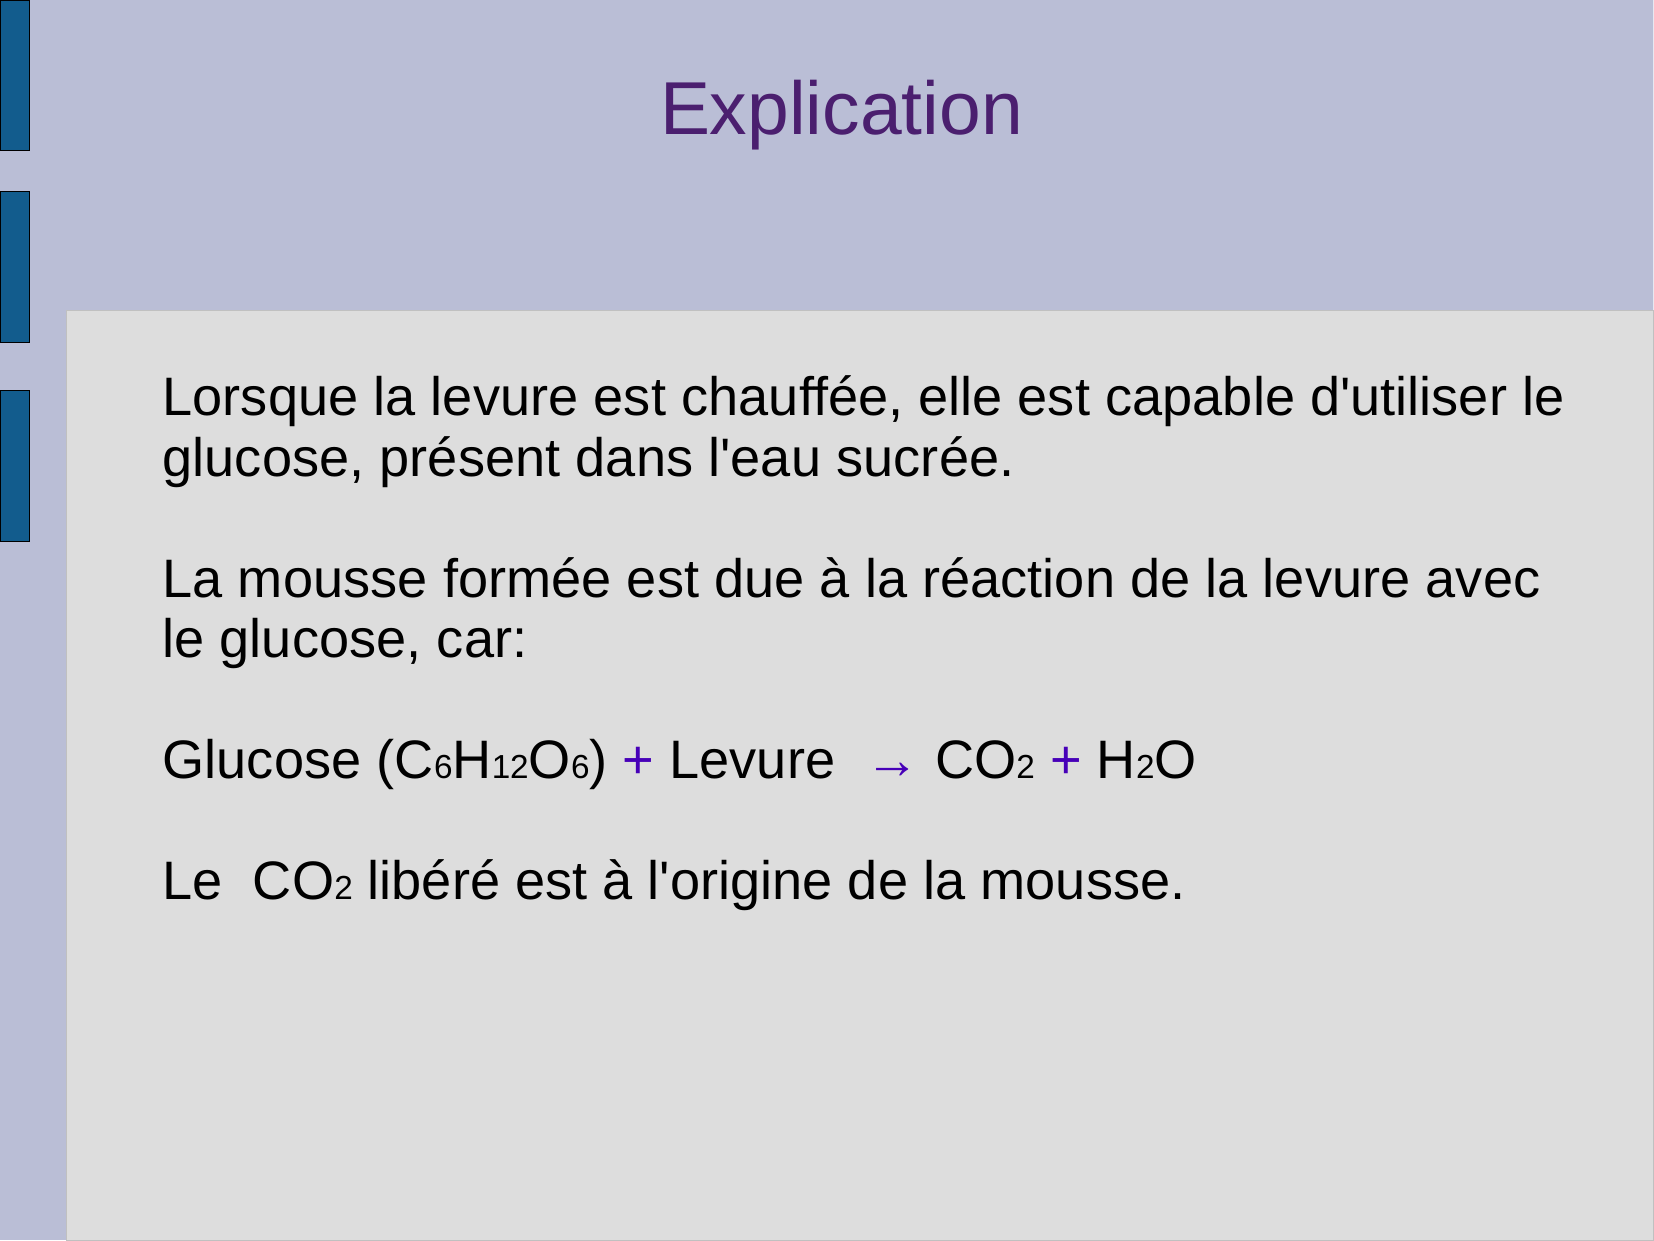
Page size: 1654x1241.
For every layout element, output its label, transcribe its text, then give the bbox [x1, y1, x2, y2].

text_box Lorsque la levure est chauffée, elle est capable d'utiliser le glucose, présent dans l'eau sucrée. La mousse formée est due à la réaction de la levure avec le glucose, car: Glucose (C6H12O6) + Levure → CO2 + H2O Le CO2 libéré est à l'origine de la mousse. [147, 359, 1595, 975]
text_box Explication [413, 59, 1270, 158]
